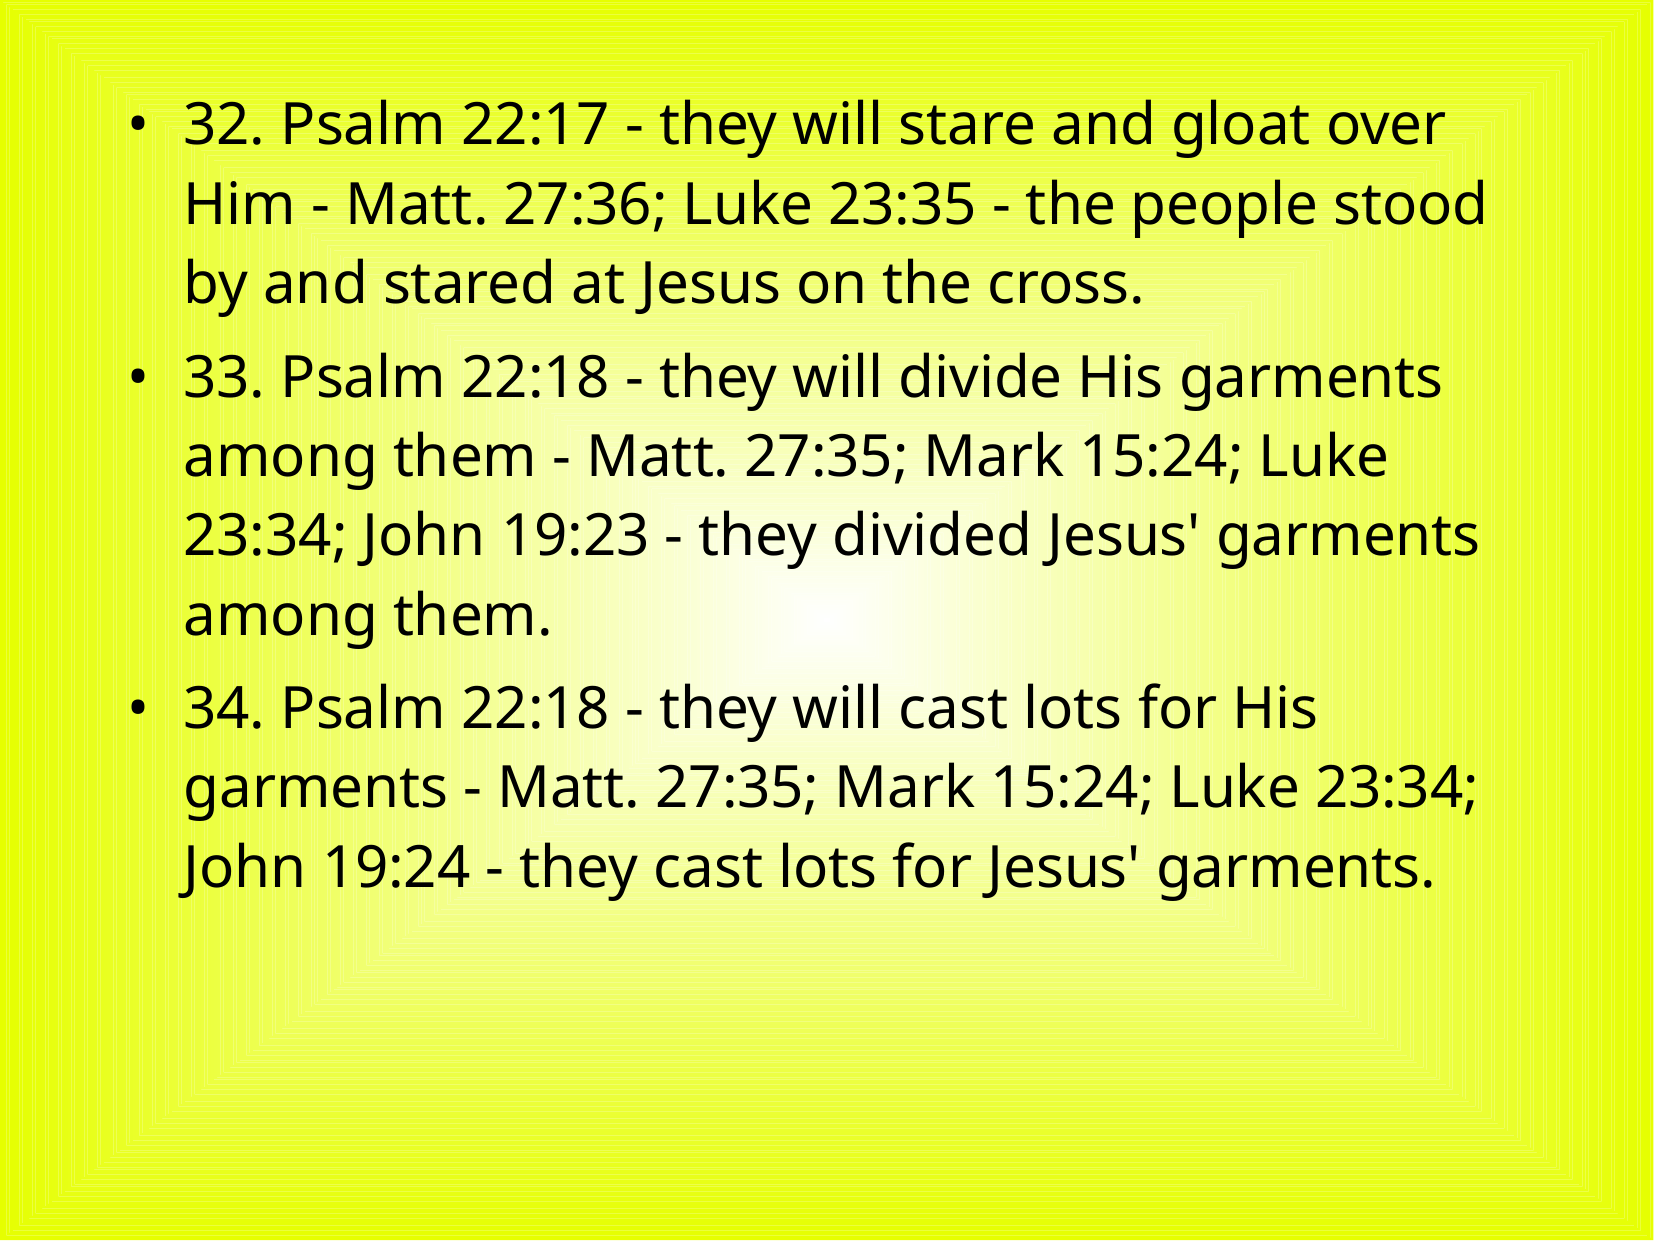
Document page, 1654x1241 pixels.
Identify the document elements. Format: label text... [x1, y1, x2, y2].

list 32. Psalm 22:17 - they will stare and gloat over Him - Matt. 27:36; Luke 23:35 - the people stood by and stared at Jesus on the cross. 33. Psalm 22:18 - they will divide His garments among them - Matt. 27:35; Mark 15:24; Luke 23:34; John 19:23 - they divided Jesus' garments among them. 34. Psalm 22:18 - they will cast lots for His garments - Matt. 27:35; Mark 15:24; Luke 23:34; John 19:24 - they cast lots for Jesus' garments. [112, 75, 1519, 1178]
